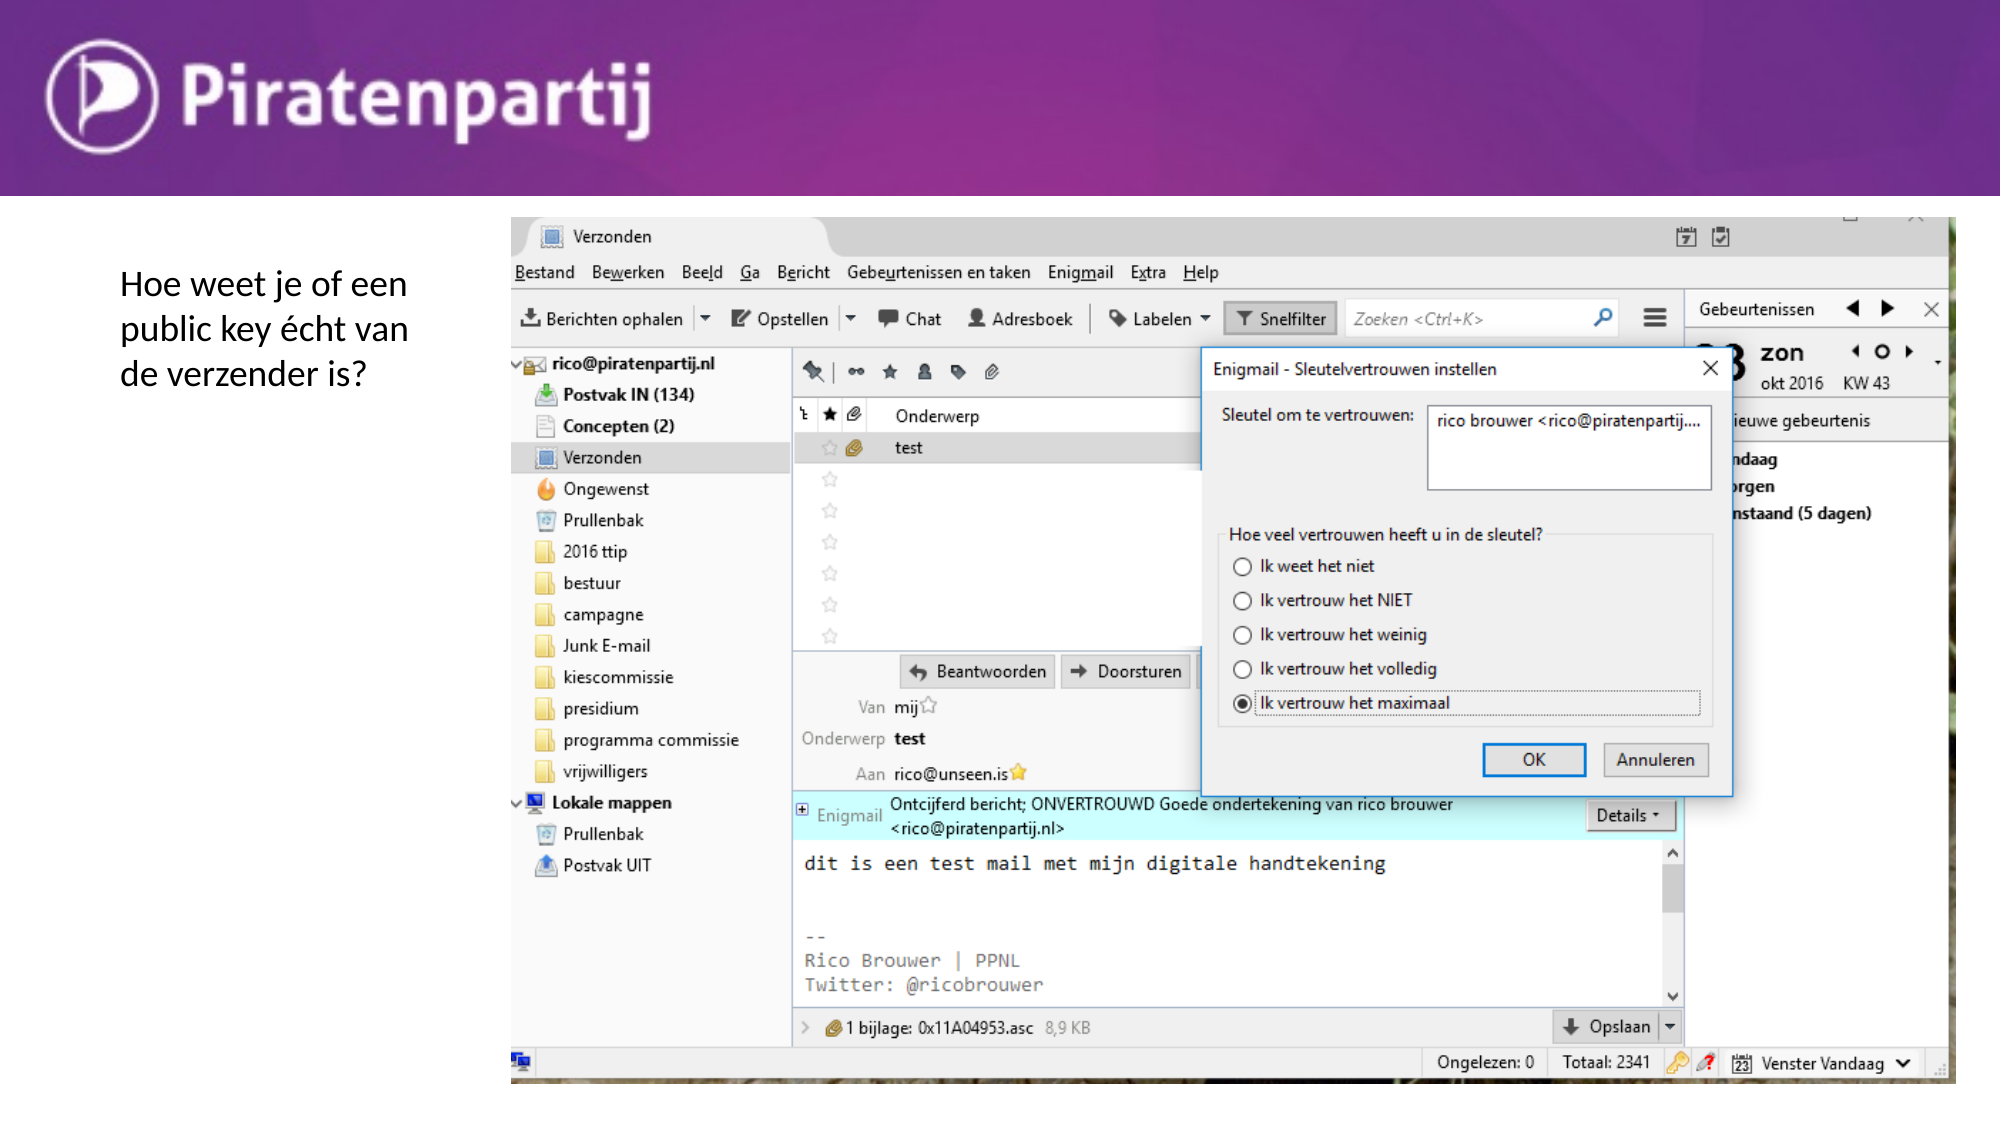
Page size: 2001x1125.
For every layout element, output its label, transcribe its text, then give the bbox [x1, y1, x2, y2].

picture [0, 0, 2000, 196]
text_box Hoe weet je of een public key écht van de verzender is? [105, 251, 433, 402]
picture [511, 217, 1956, 1084]
